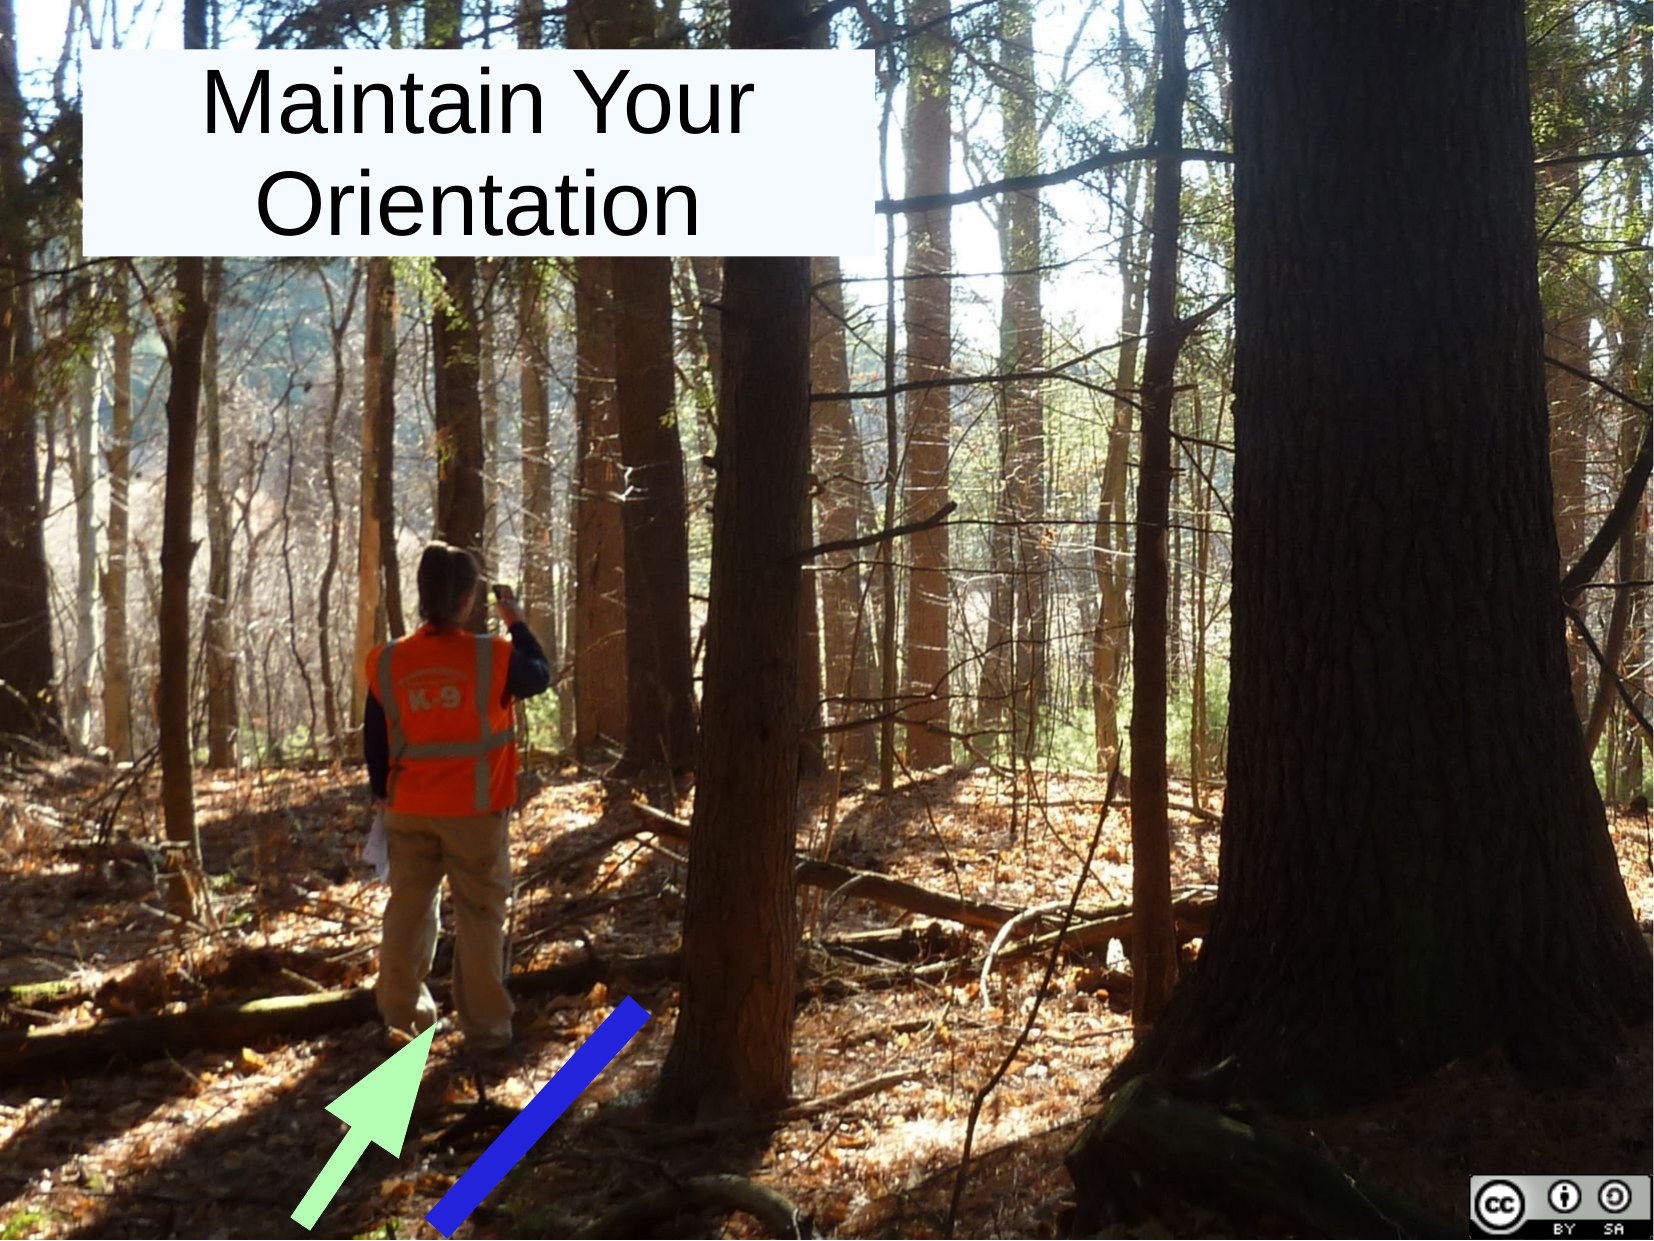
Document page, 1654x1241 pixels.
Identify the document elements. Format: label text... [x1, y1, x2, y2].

title Maintain Your Orientation [82, 49, 876, 257]
picture [0, 0, 1654, 1241]
